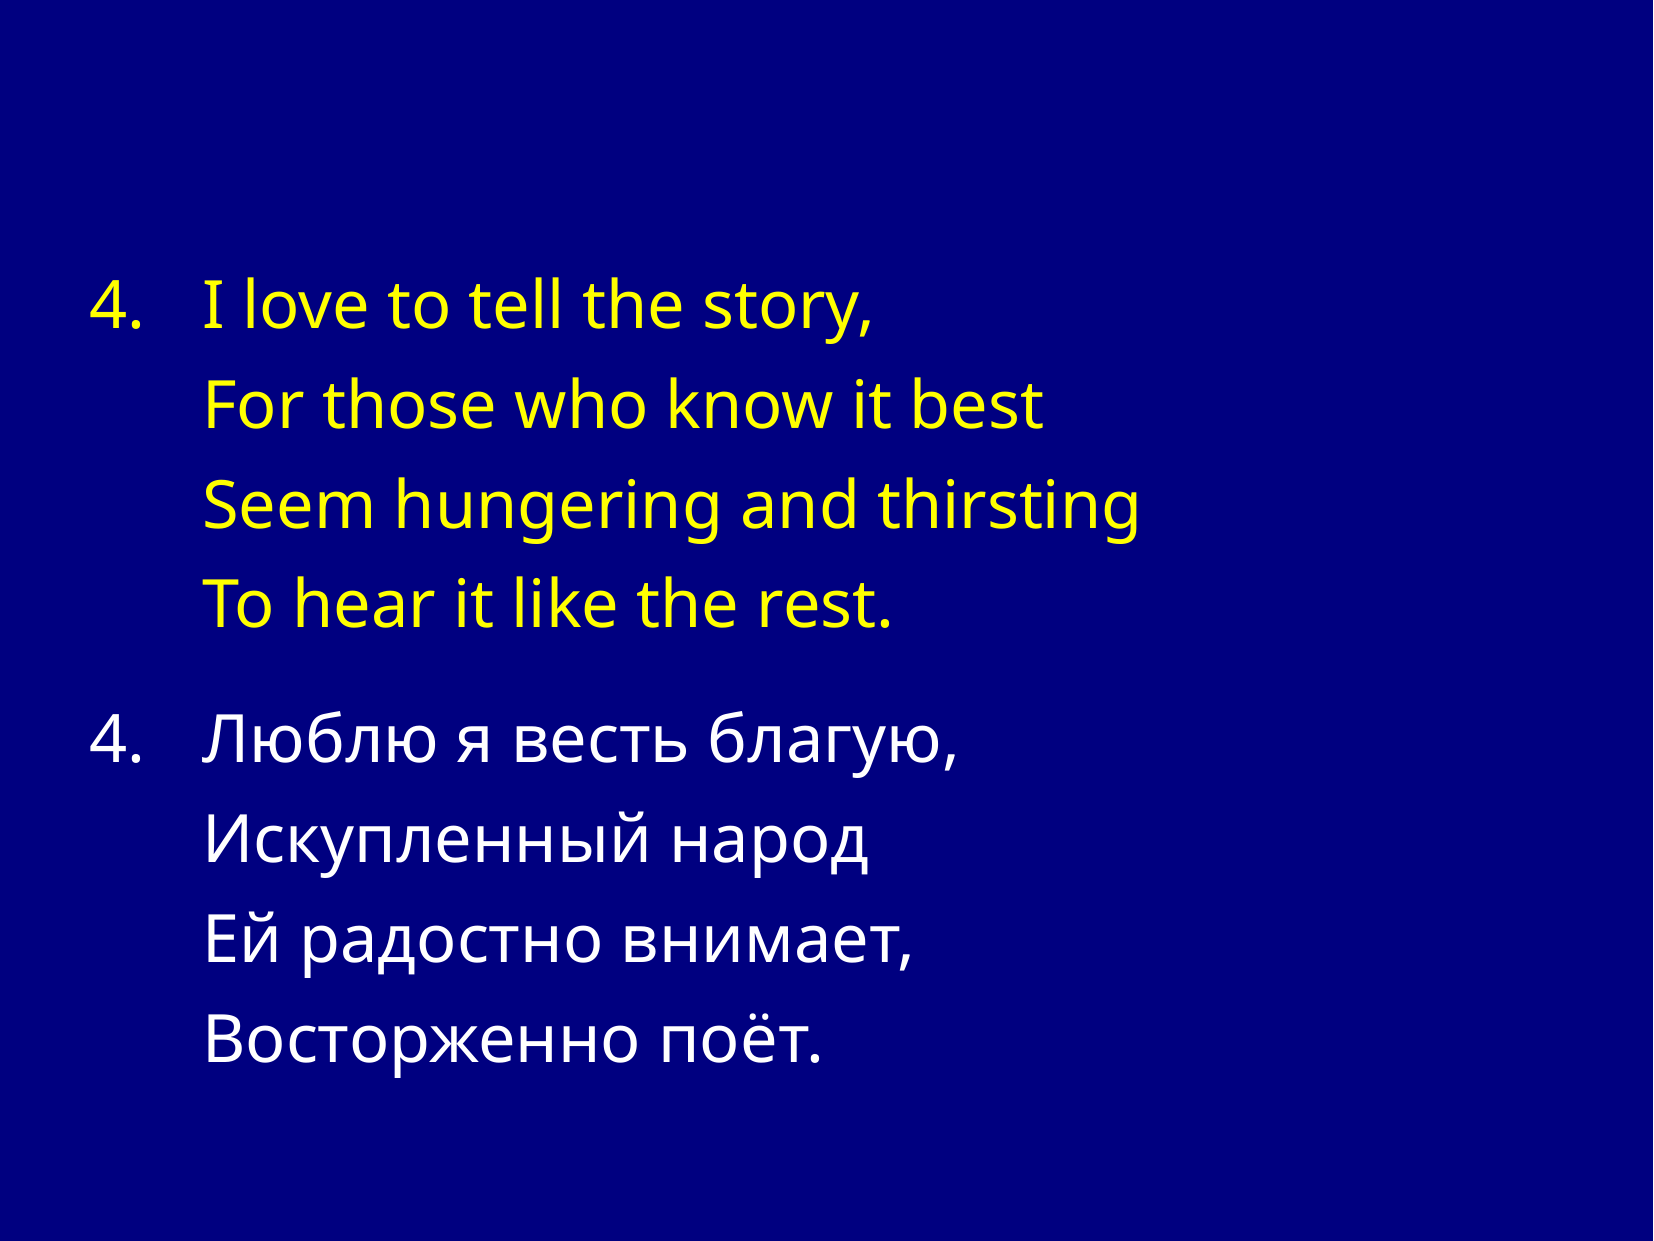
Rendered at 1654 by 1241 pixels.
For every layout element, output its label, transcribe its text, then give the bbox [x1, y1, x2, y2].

text_box 4. Люблю я весть благую, Искупленный народ Ей радостно внимает, Восторженно поёт. [75, 675, 1576, 1163]
text_box 4. I love to tell the story, For those who know it best Seem hungering and thirsting To hear it like the rest. [75, 150, 1576, 638]
